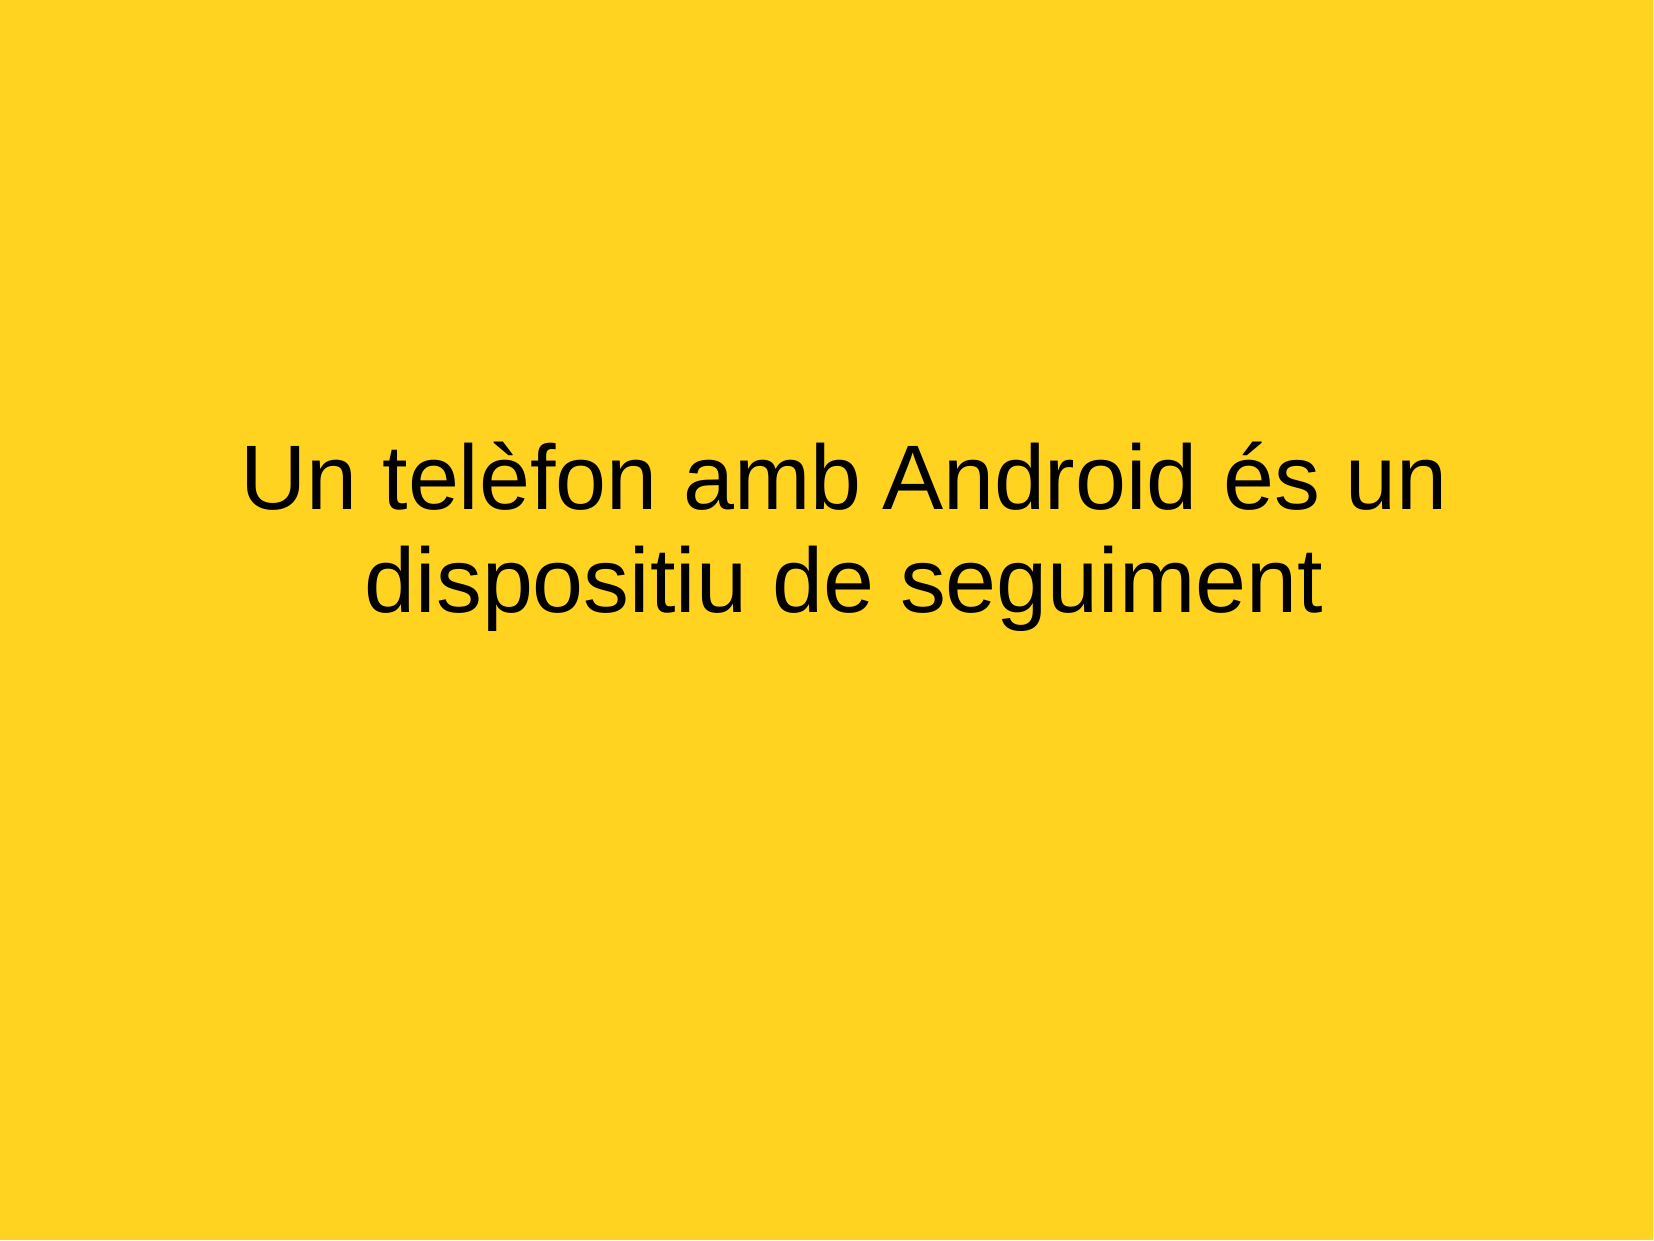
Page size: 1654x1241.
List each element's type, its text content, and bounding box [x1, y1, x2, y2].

subtitle Un telèfon amb Android és un dispositiu de seguiment [82, 49, 1571, 1010]
